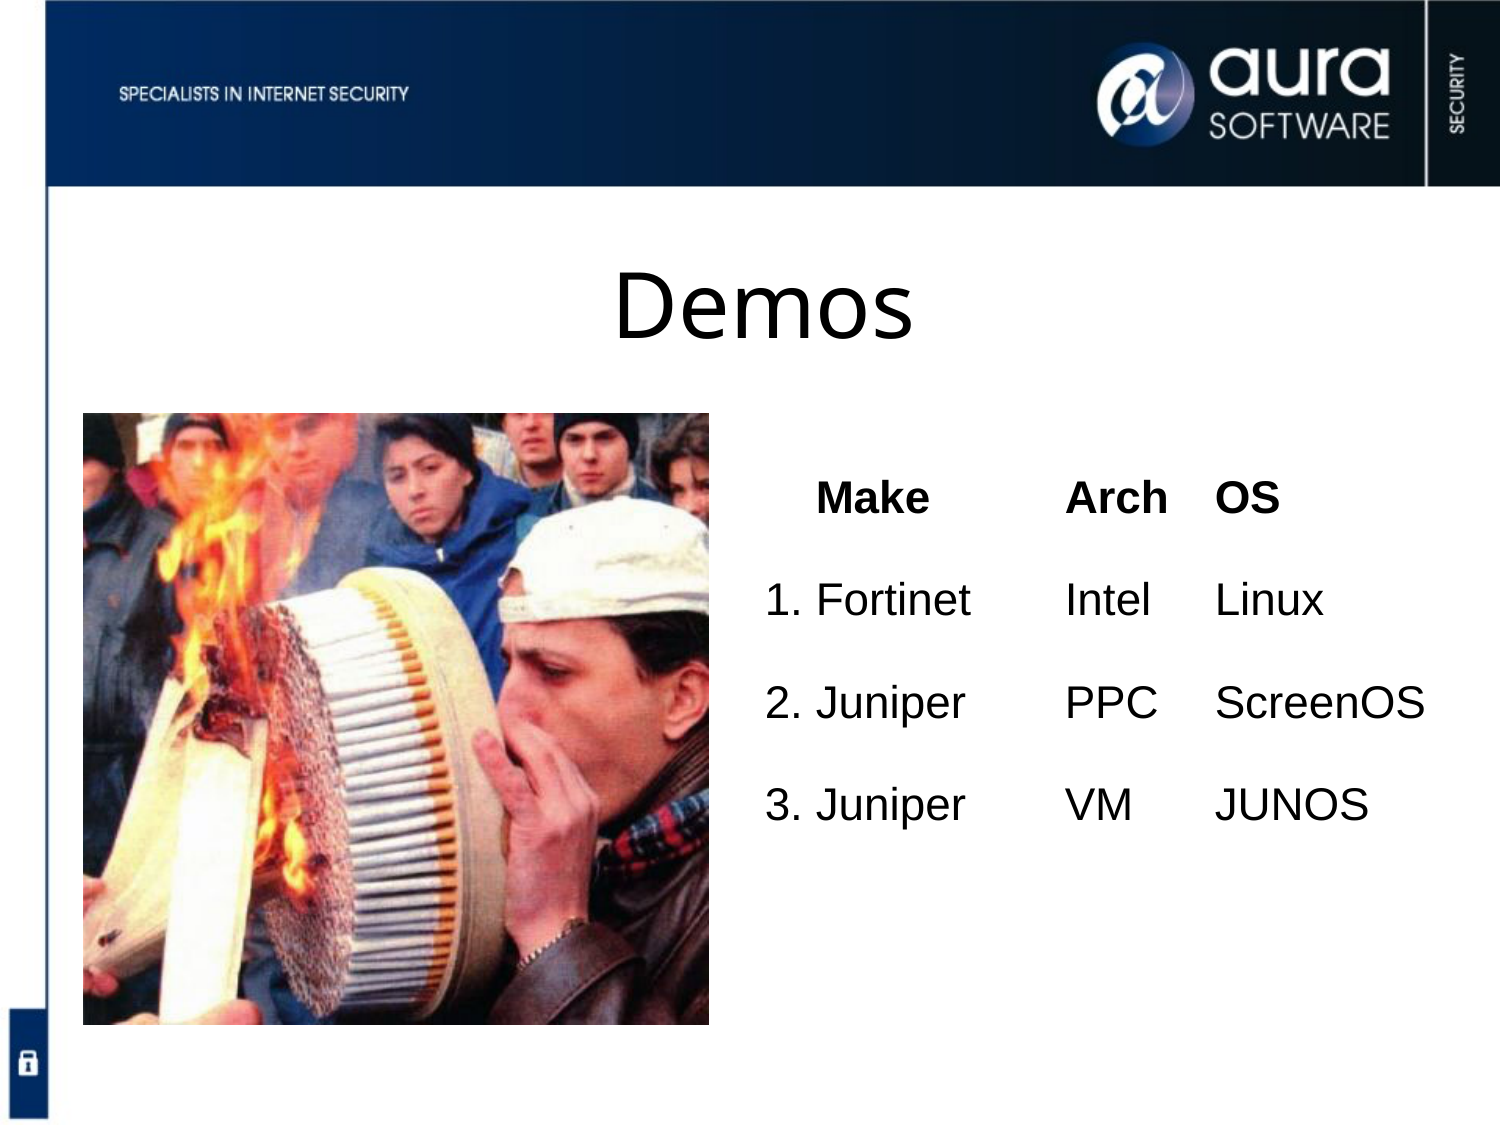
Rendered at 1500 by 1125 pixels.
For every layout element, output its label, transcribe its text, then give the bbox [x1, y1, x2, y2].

text_box Make Arch OS 1. Fortinet Intel Linux 2. Juniper PPC ScreenOS 3. Juniper VM JUNOS [750, 464, 1459, 941]
title Demos [88, 192, 1439, 414]
picture [0, 0, 1500, 1125]
